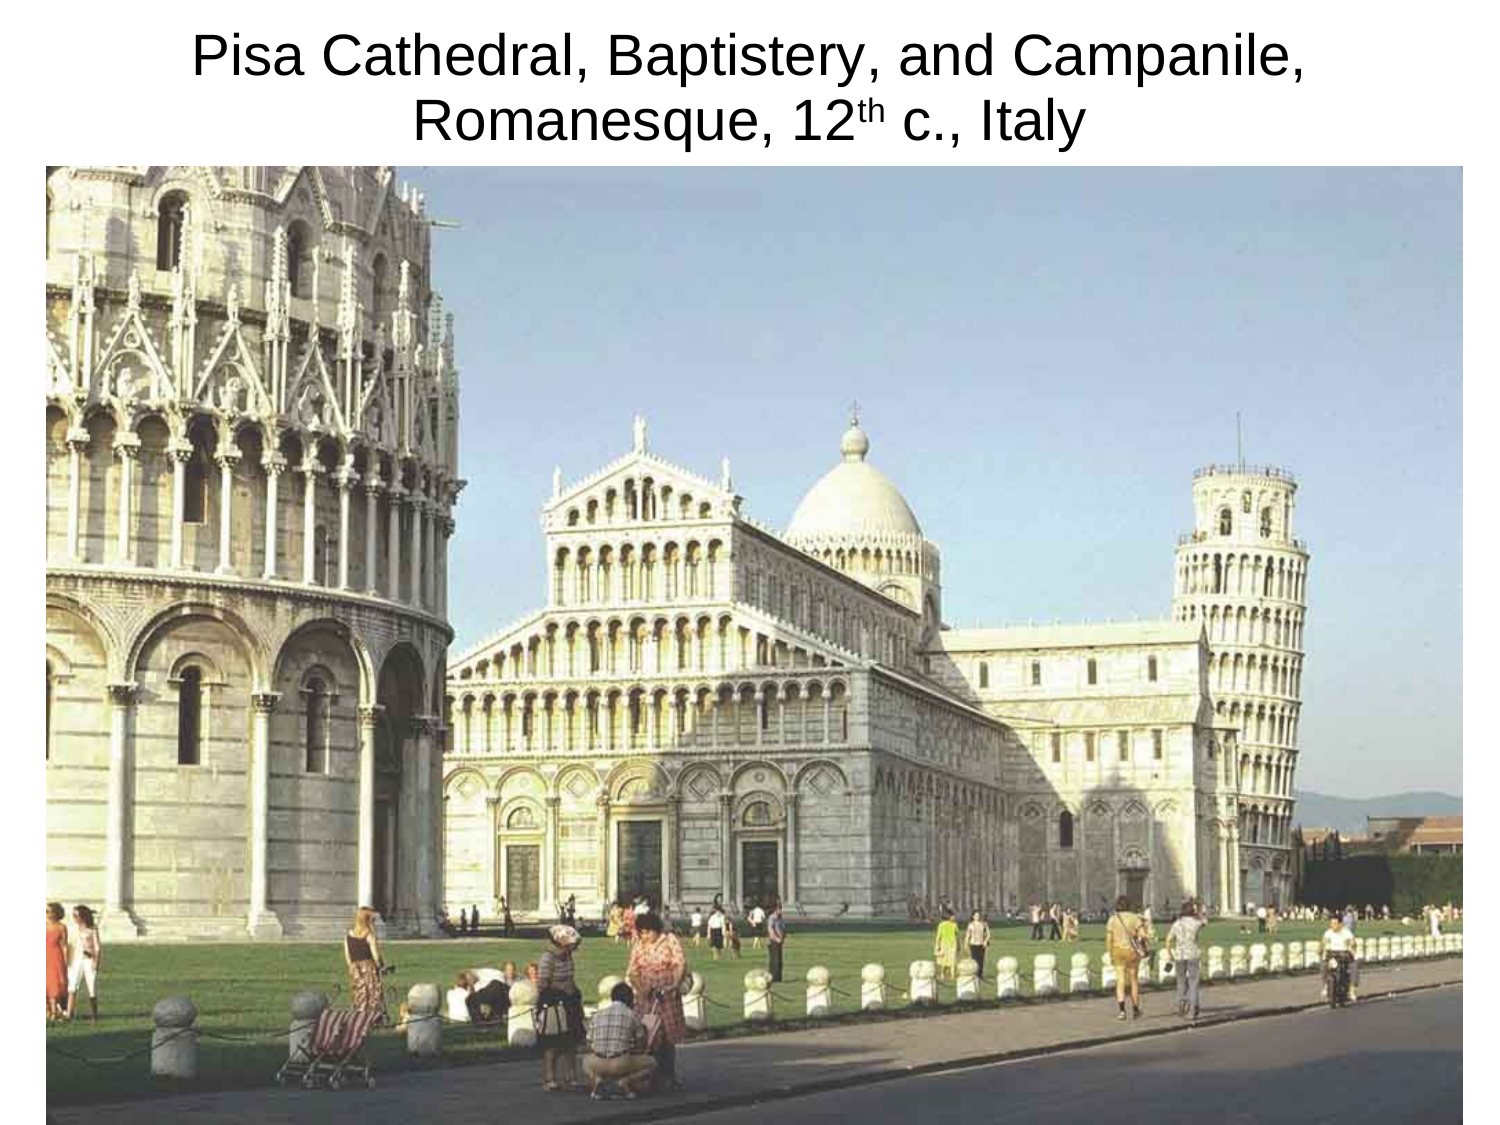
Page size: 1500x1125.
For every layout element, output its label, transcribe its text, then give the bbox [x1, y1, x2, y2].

picture [46, 166, 1463, 1125]
title Pisa Cathedral, Baptistery, and Campanile, Romanesque, 12th c., Italy [0, 0, 1500, 175]
